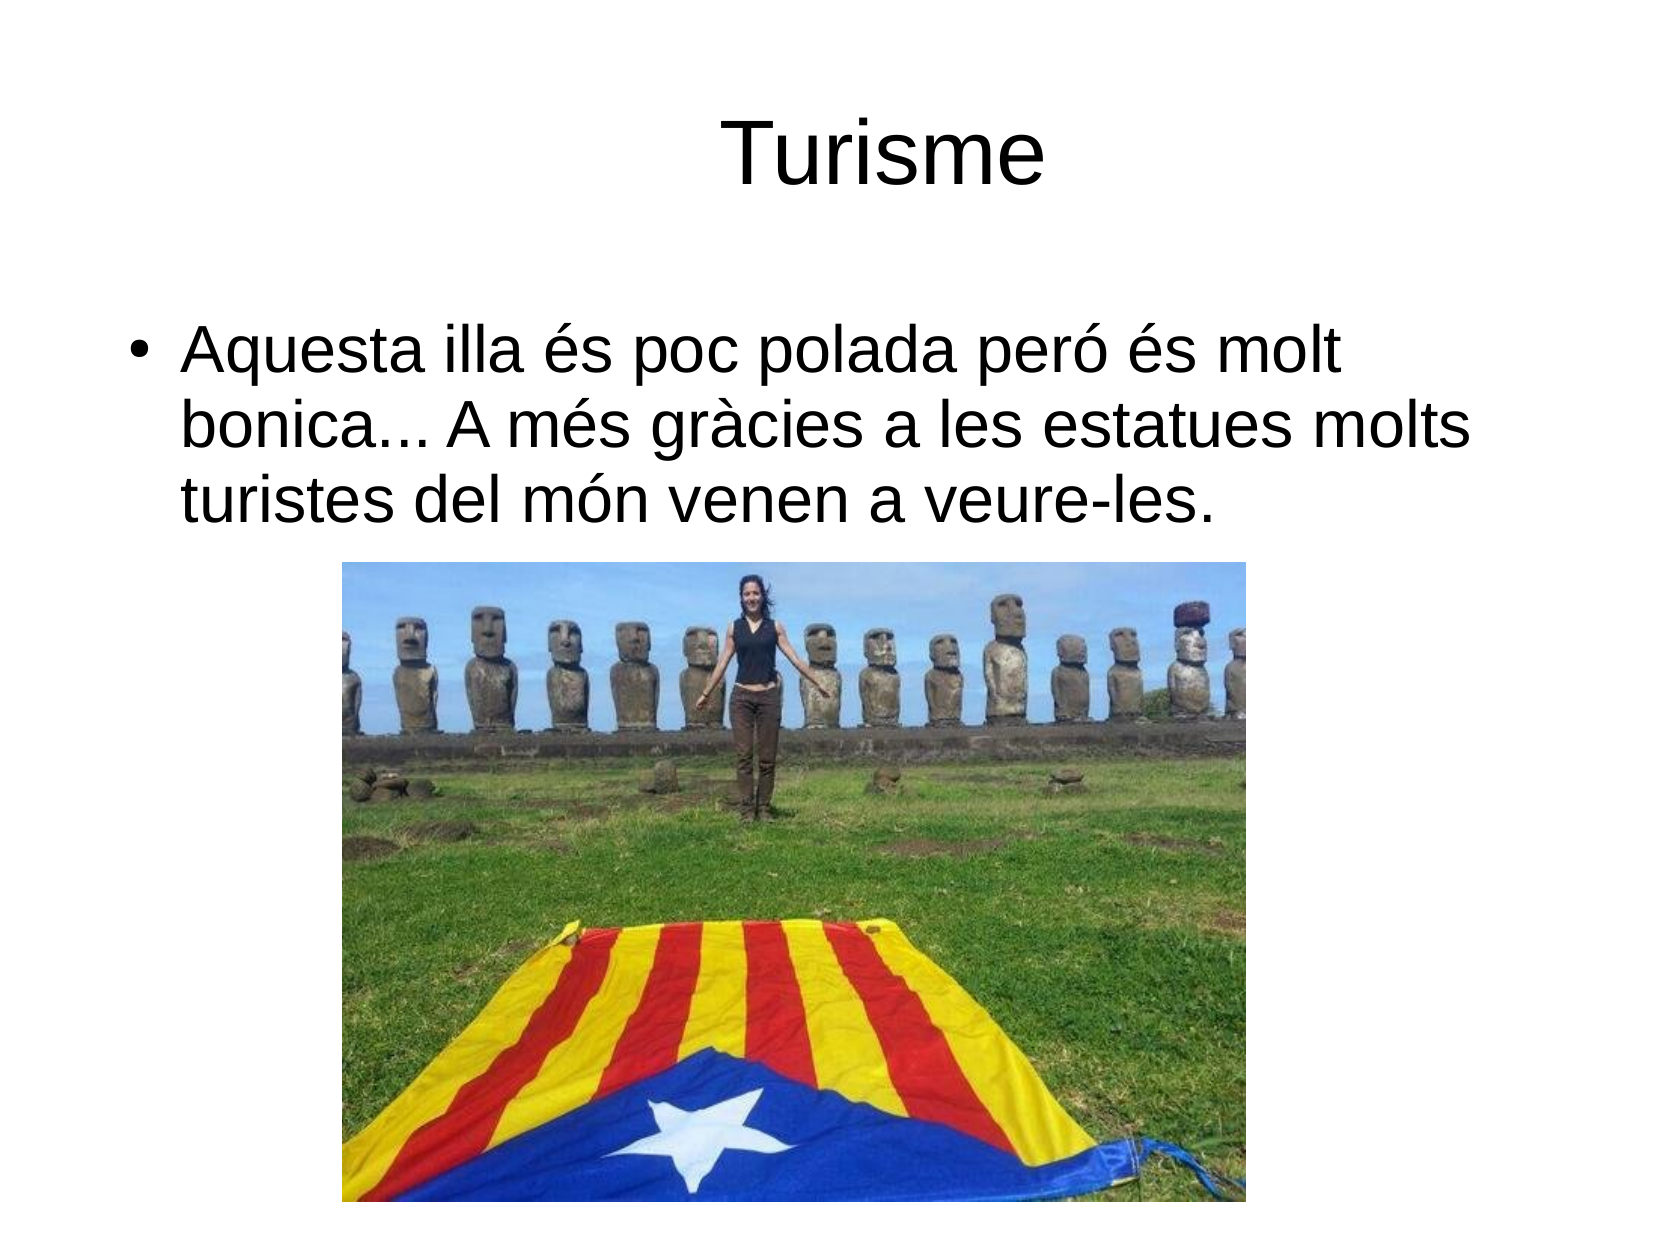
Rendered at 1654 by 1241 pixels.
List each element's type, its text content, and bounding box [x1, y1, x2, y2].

list Aquesta illa és poc polada peró és molt bonica... A més gràcies a les estatues molts turistes del món venen a veure-les. [110, 312, 1566, 1071]
title Turisme [139, 49, 1628, 257]
picture [342, 562, 1246, 1202]
